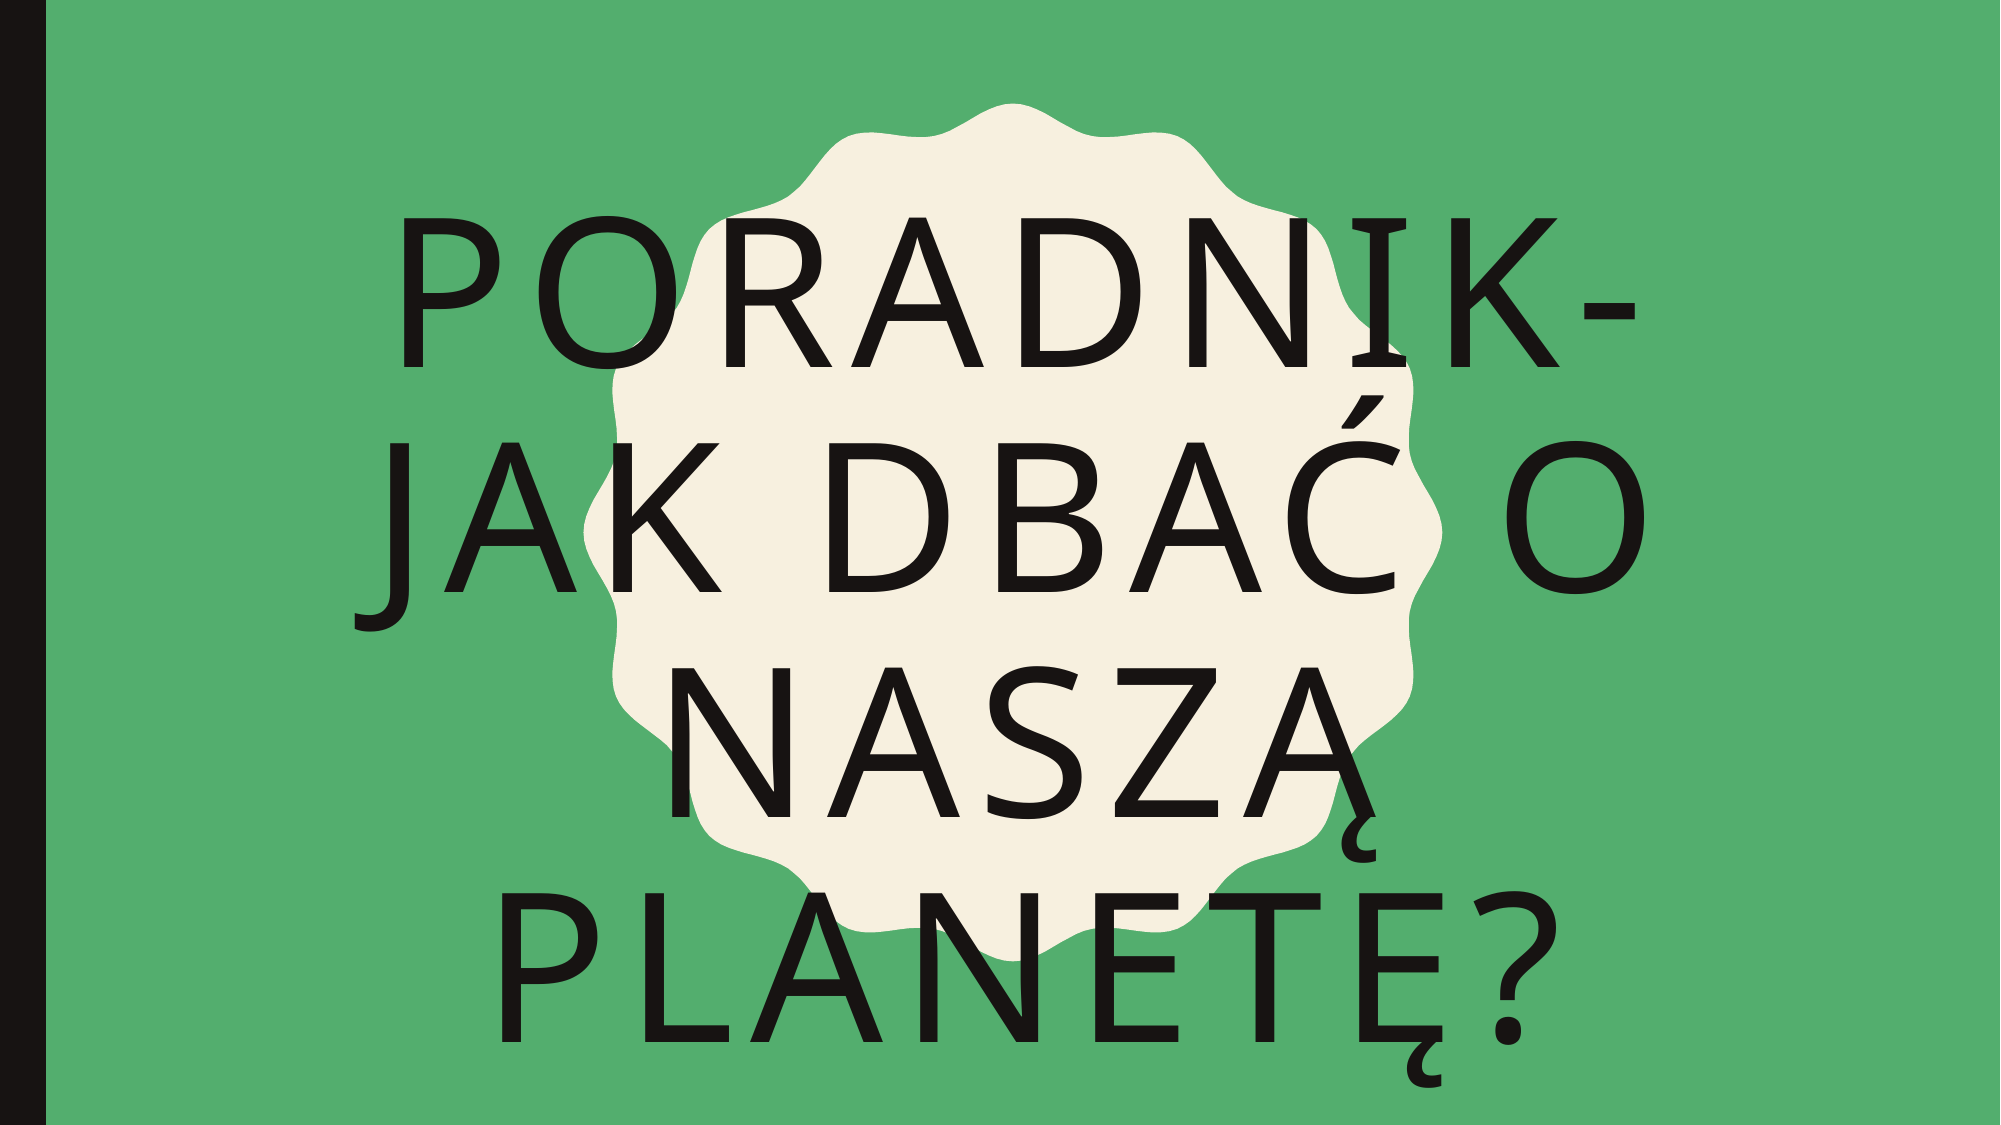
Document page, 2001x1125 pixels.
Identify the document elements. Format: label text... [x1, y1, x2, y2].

title Poradnik- jak dbać o naszą planetę? [176, 180, 1870, 902]
